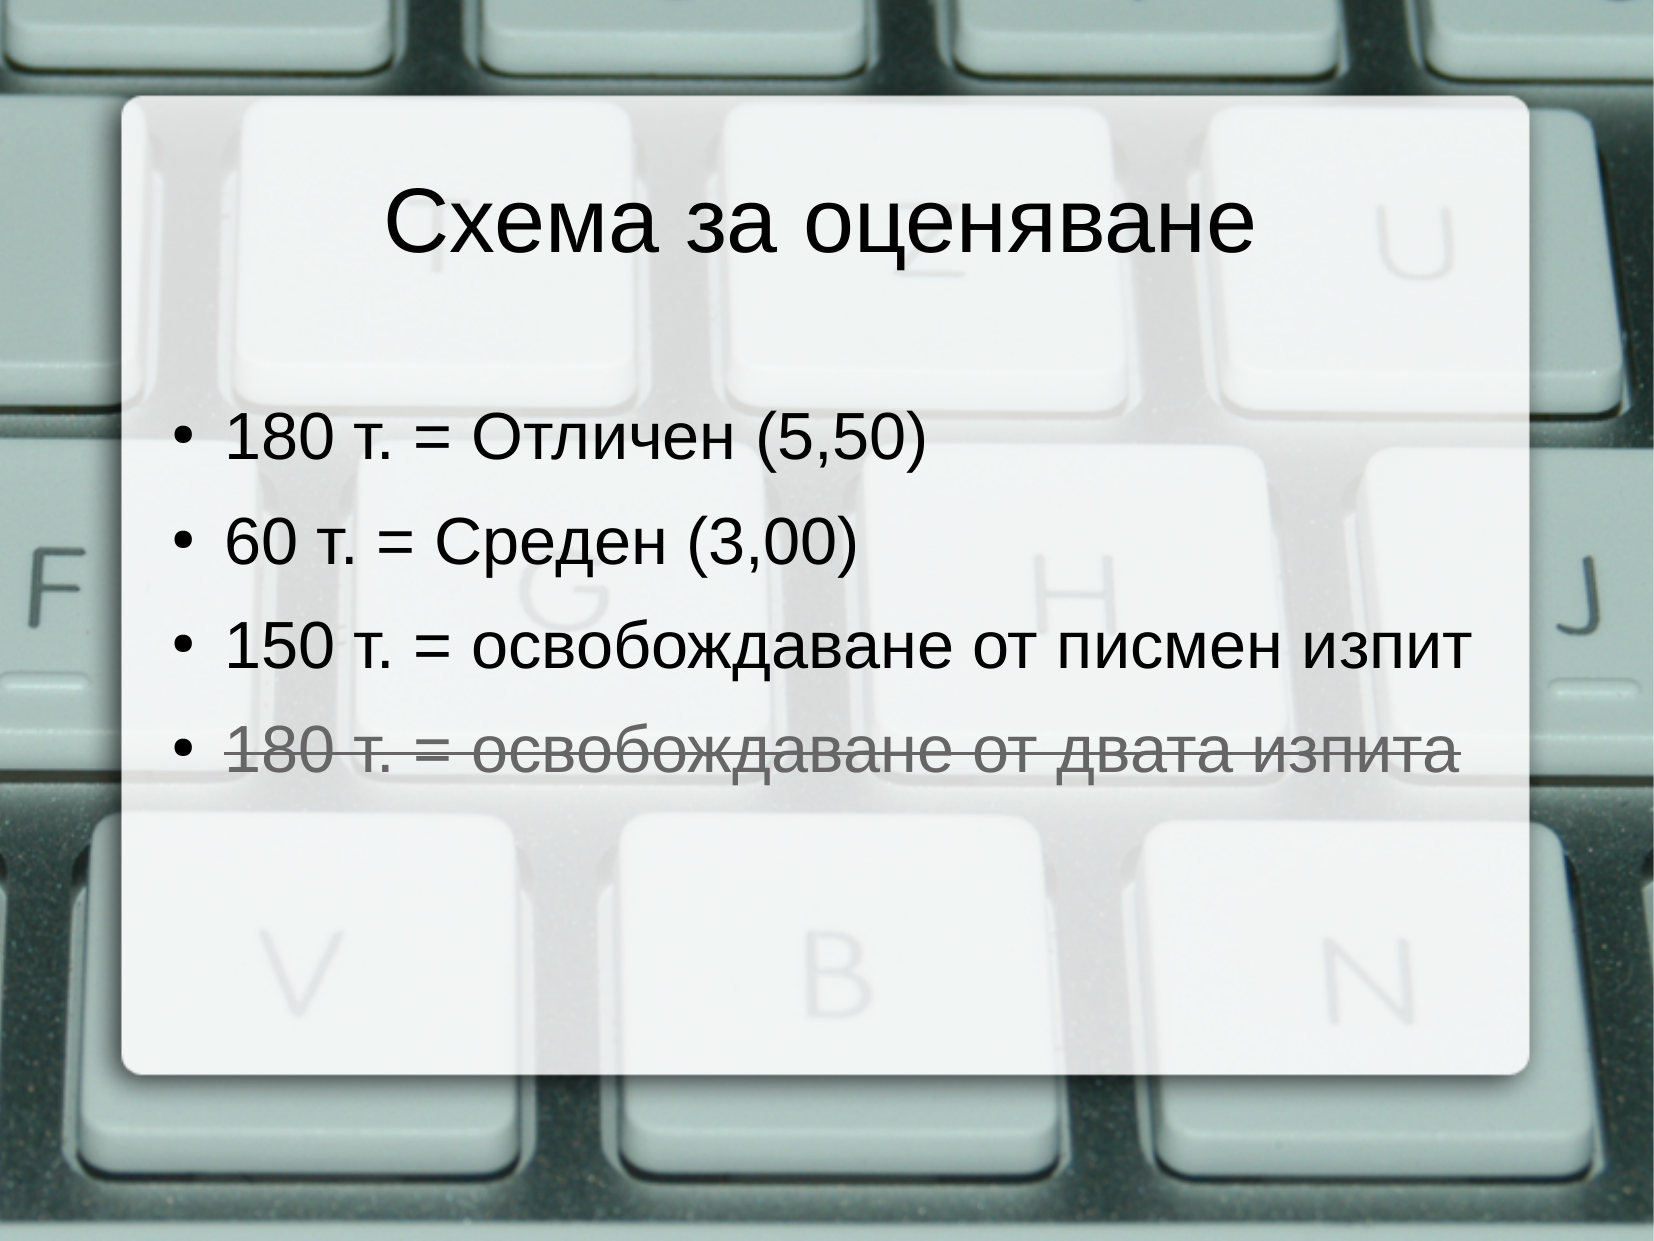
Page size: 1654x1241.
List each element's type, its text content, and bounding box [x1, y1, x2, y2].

picture [0, 0, 1654, 1241]
title Схема за оценяване [135, 117, 1506, 325]
list 180 т. = Отличен (5,50) 60 т. = Среден (3,00) 150 т. = освобождаване от писмен изпит 180 т. = освобождаване от двата изпита [153, 295, 1512, 1015]
chart [769, 591, 888, 651]
